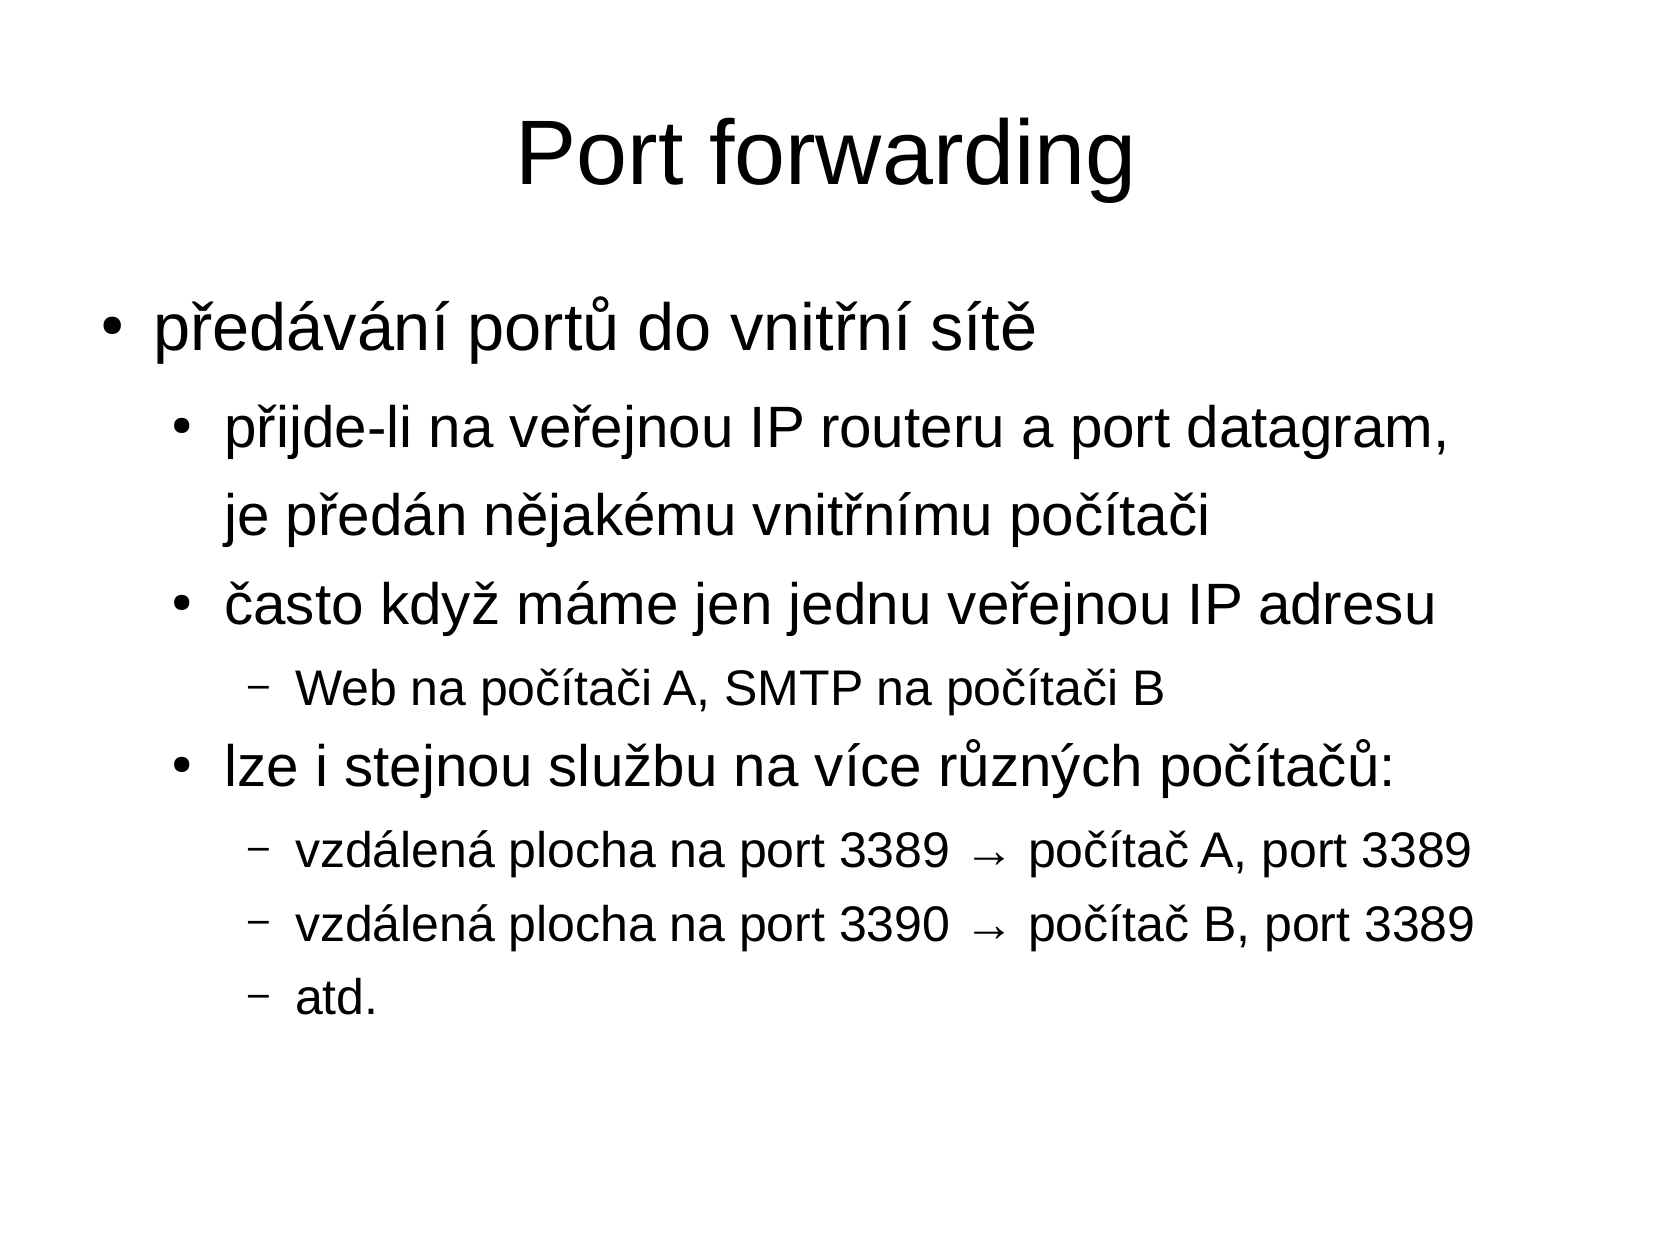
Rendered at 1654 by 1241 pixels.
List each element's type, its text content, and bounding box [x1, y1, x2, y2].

list předávání portů do vnitřní sítě přijde-li na veřejnou IP routeru a port datagram, je předán nějakému vnitřnímu počítači často když máme jen jednu veřejnou IP adresu Web na počítači A, SMTP na počítači B lze i stejnou službu na více různých počítačů: vzdálená plocha na port 3389 → počítač A, port 3389 vzdálená plocha na port 3390 → počítač B, port 3389 atd. [82, 290, 1571, 1026]
title Port forwarding [82, 49, 1571, 257]
